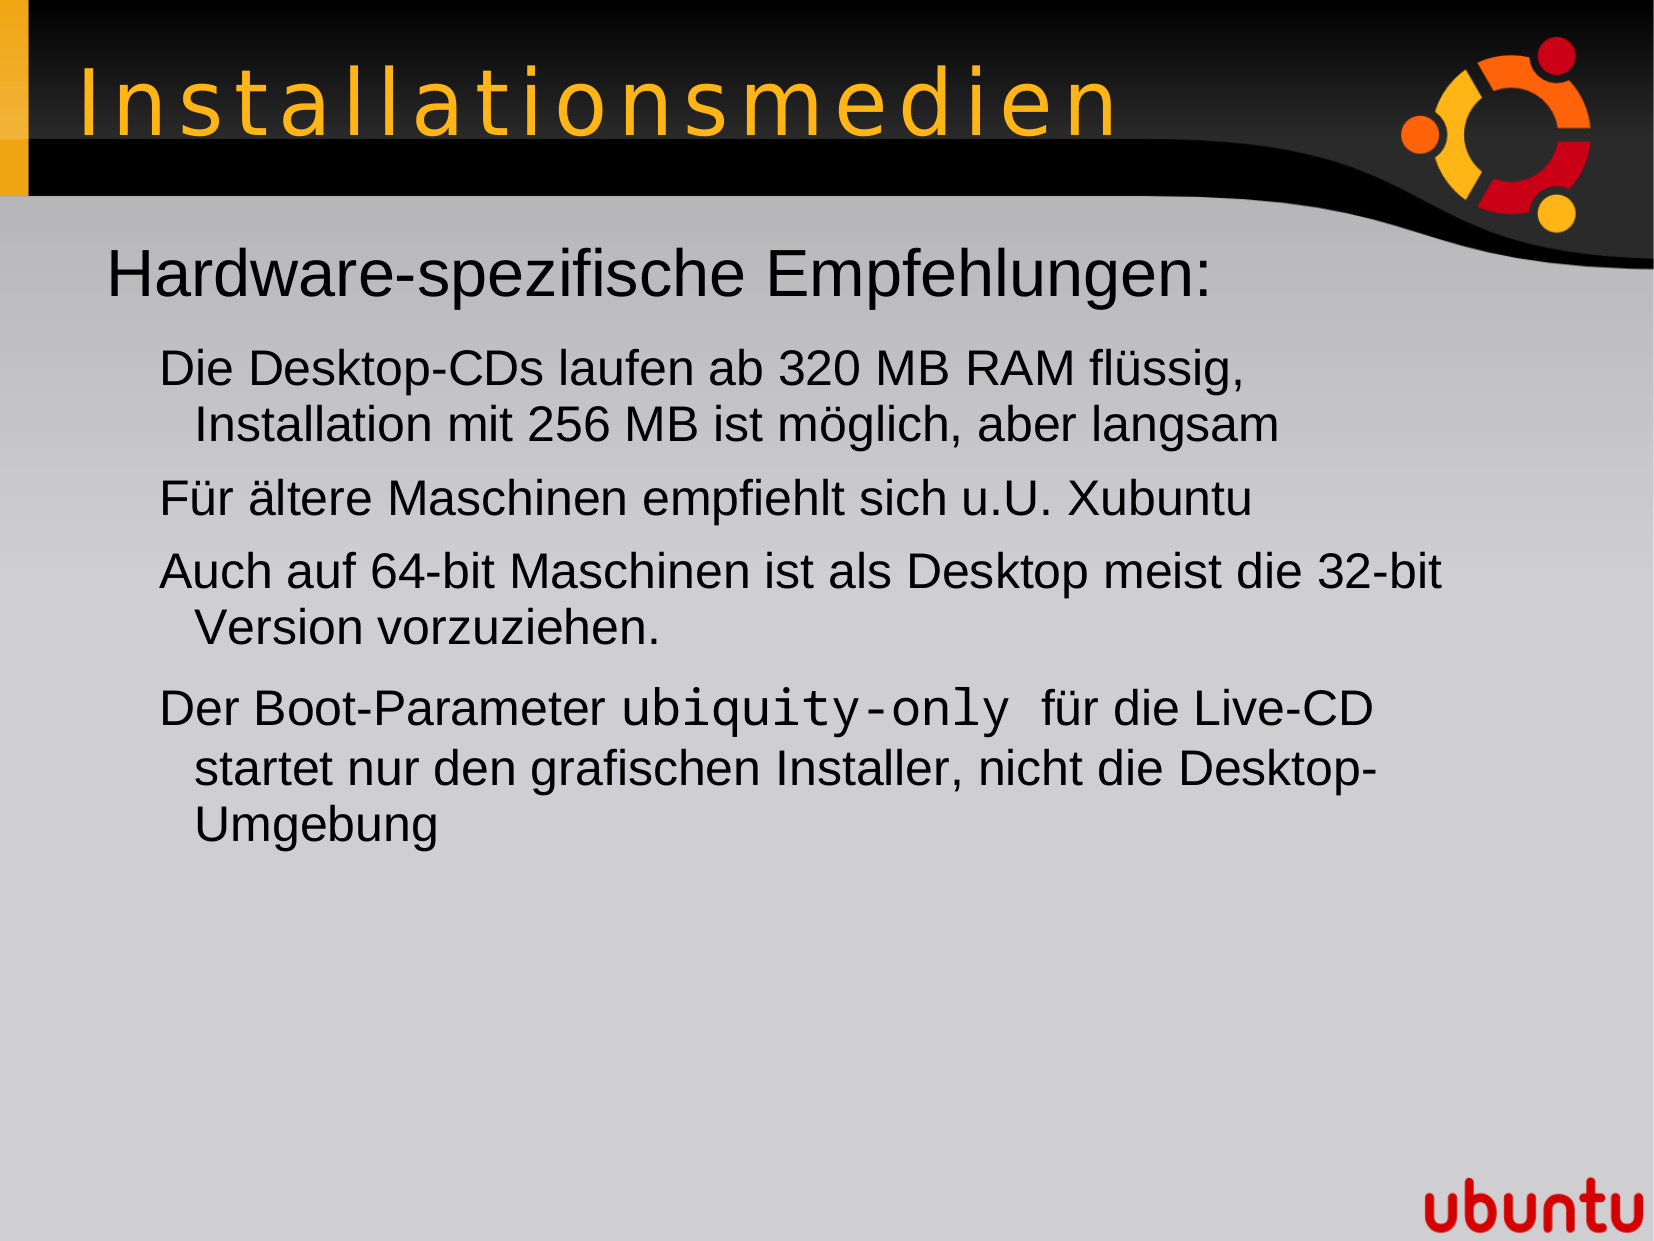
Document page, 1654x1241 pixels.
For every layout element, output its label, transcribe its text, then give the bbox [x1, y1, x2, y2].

picture [0, 0, 1654, 1241]
title Installationsmedien [76, 0, 1300, 208]
list Hardware-spezifische Empfehlungen: Die Desktop-CDs laufen ab 320 MB RAM flüssig, Installation mit 256 MB ist möglich, aber langsam Für ältere Maschinen empfiehlt sich u.U. Xubuntu Auch auf 64-bit Maschinen ist als Desktop meist die 32-bit Version vorzuziehen. Der Boot-Parameter ubiquity-only für die Live-CD startet nur den grafischen Installer, nicht die Desktop-Umgebung [88, 236, 1447, 1093]
